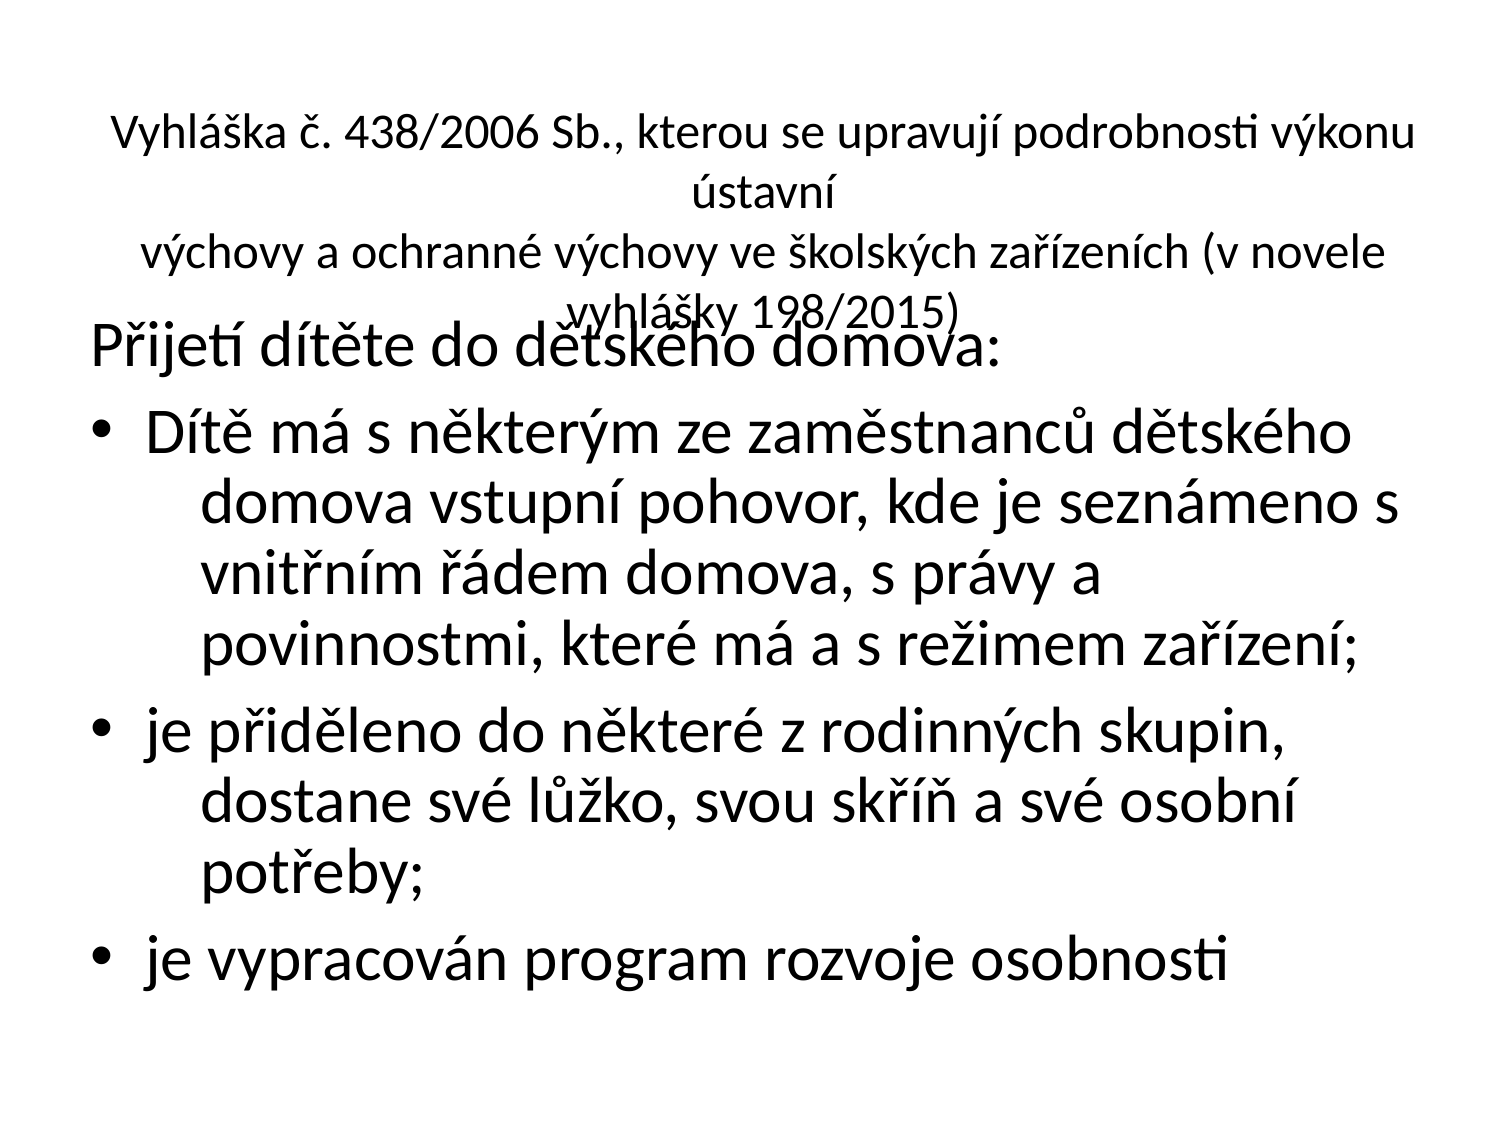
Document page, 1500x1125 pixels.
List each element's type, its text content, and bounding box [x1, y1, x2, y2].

title Vyhláška č. 438/2006 Sb., kterou se upravují podrobnosti výkonu ústavní výchovy a ochranné výchovy ve školských zařízeních (v novele vyhlášky 198/2015) [88, 30, 1439, 245]
list Přijetí dítěte do dětského domova: Dítě má s některým ze zaměstnanců dětského domova vstupní pohovor, kde je seznámeno s vnitřním řádem domova, s právy a povinnostmi, které má a s režimem zařízení; je přiděleno do některé z rodinných skupin, dostane své lůžko, svou skříň a své osobní potřeby; je vypracován program rozvoje osobnosti [75, 302, 1426, 1006]
